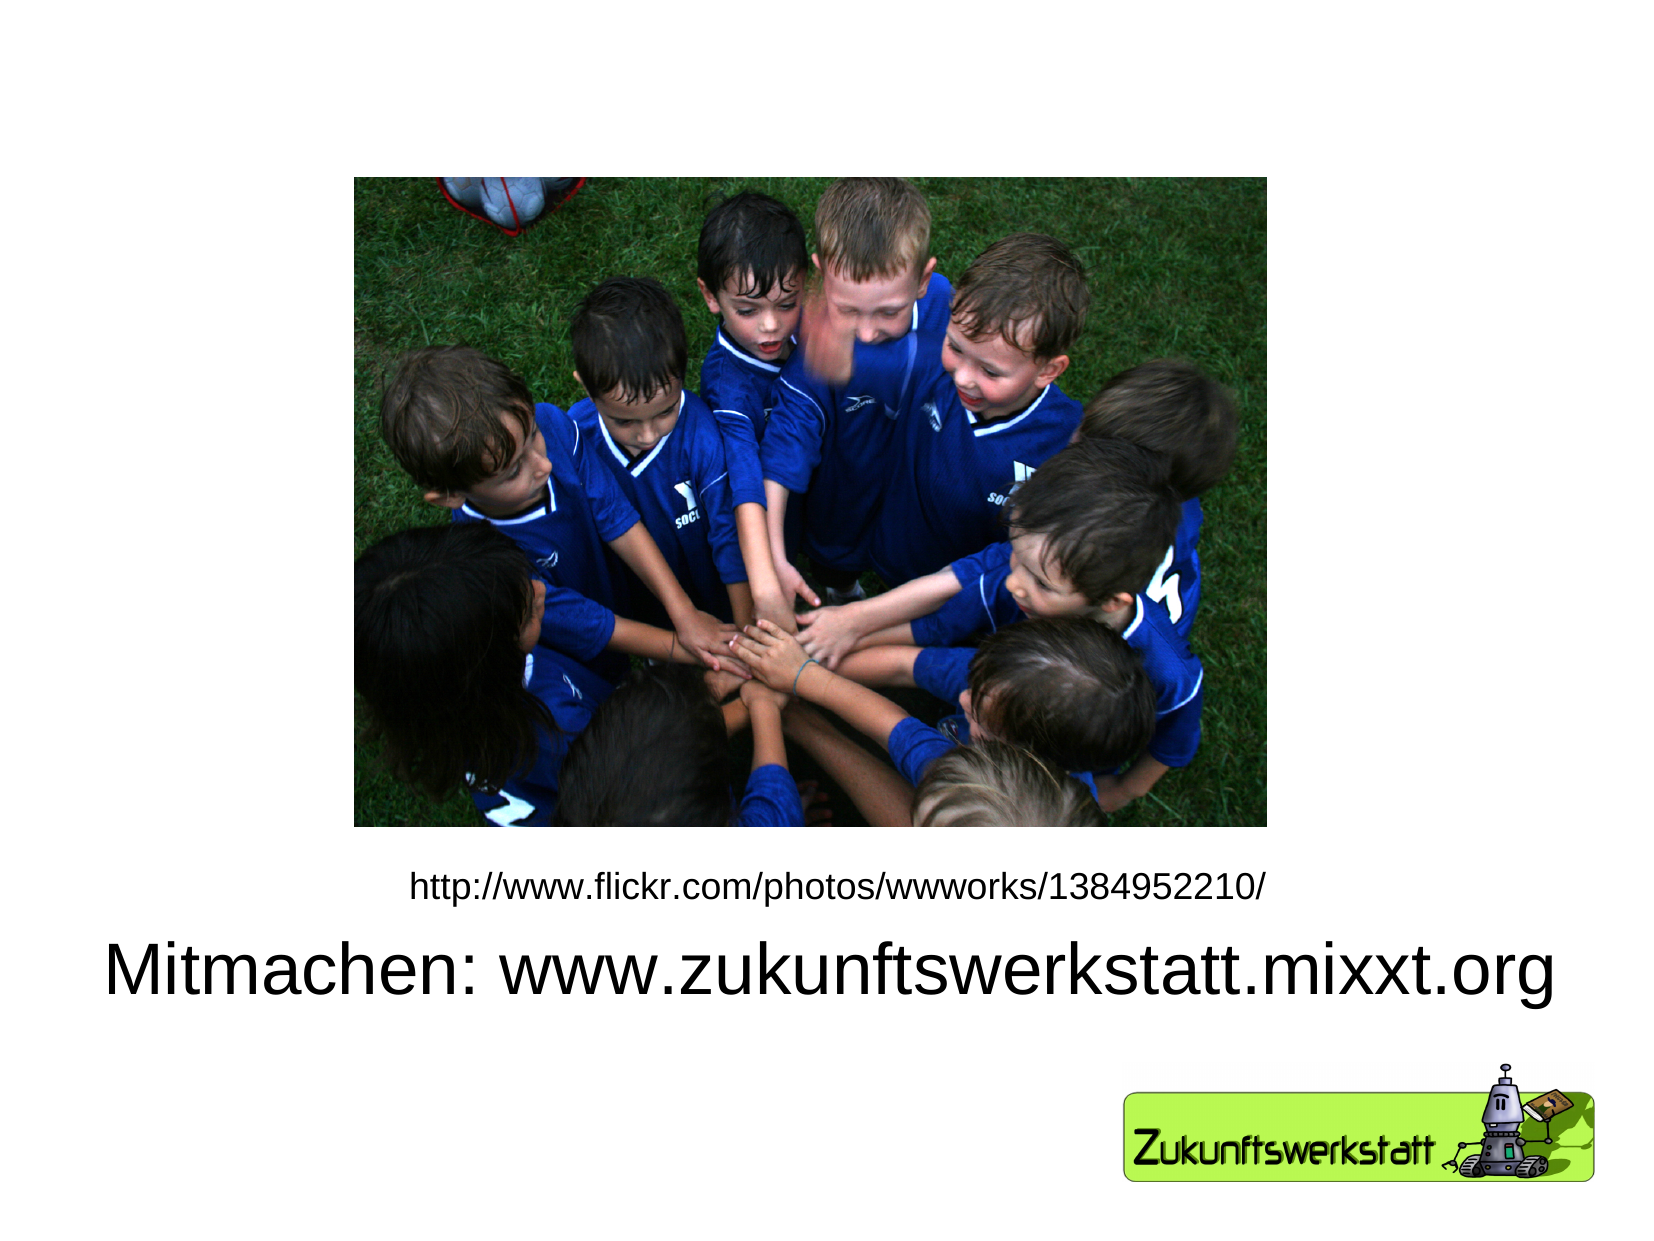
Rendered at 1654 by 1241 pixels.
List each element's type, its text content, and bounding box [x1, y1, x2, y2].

text_box http://www.flickr.com/photos/wwworks/1384952210/ [383, 858, 1359, 916]
picture [1122, 1062, 1595, 1182]
picture [354, 177, 1267, 827]
text_box Mitmachen: www.zukunftswerkstatt.mixxt.org [88, 915, 1595, 1034]
